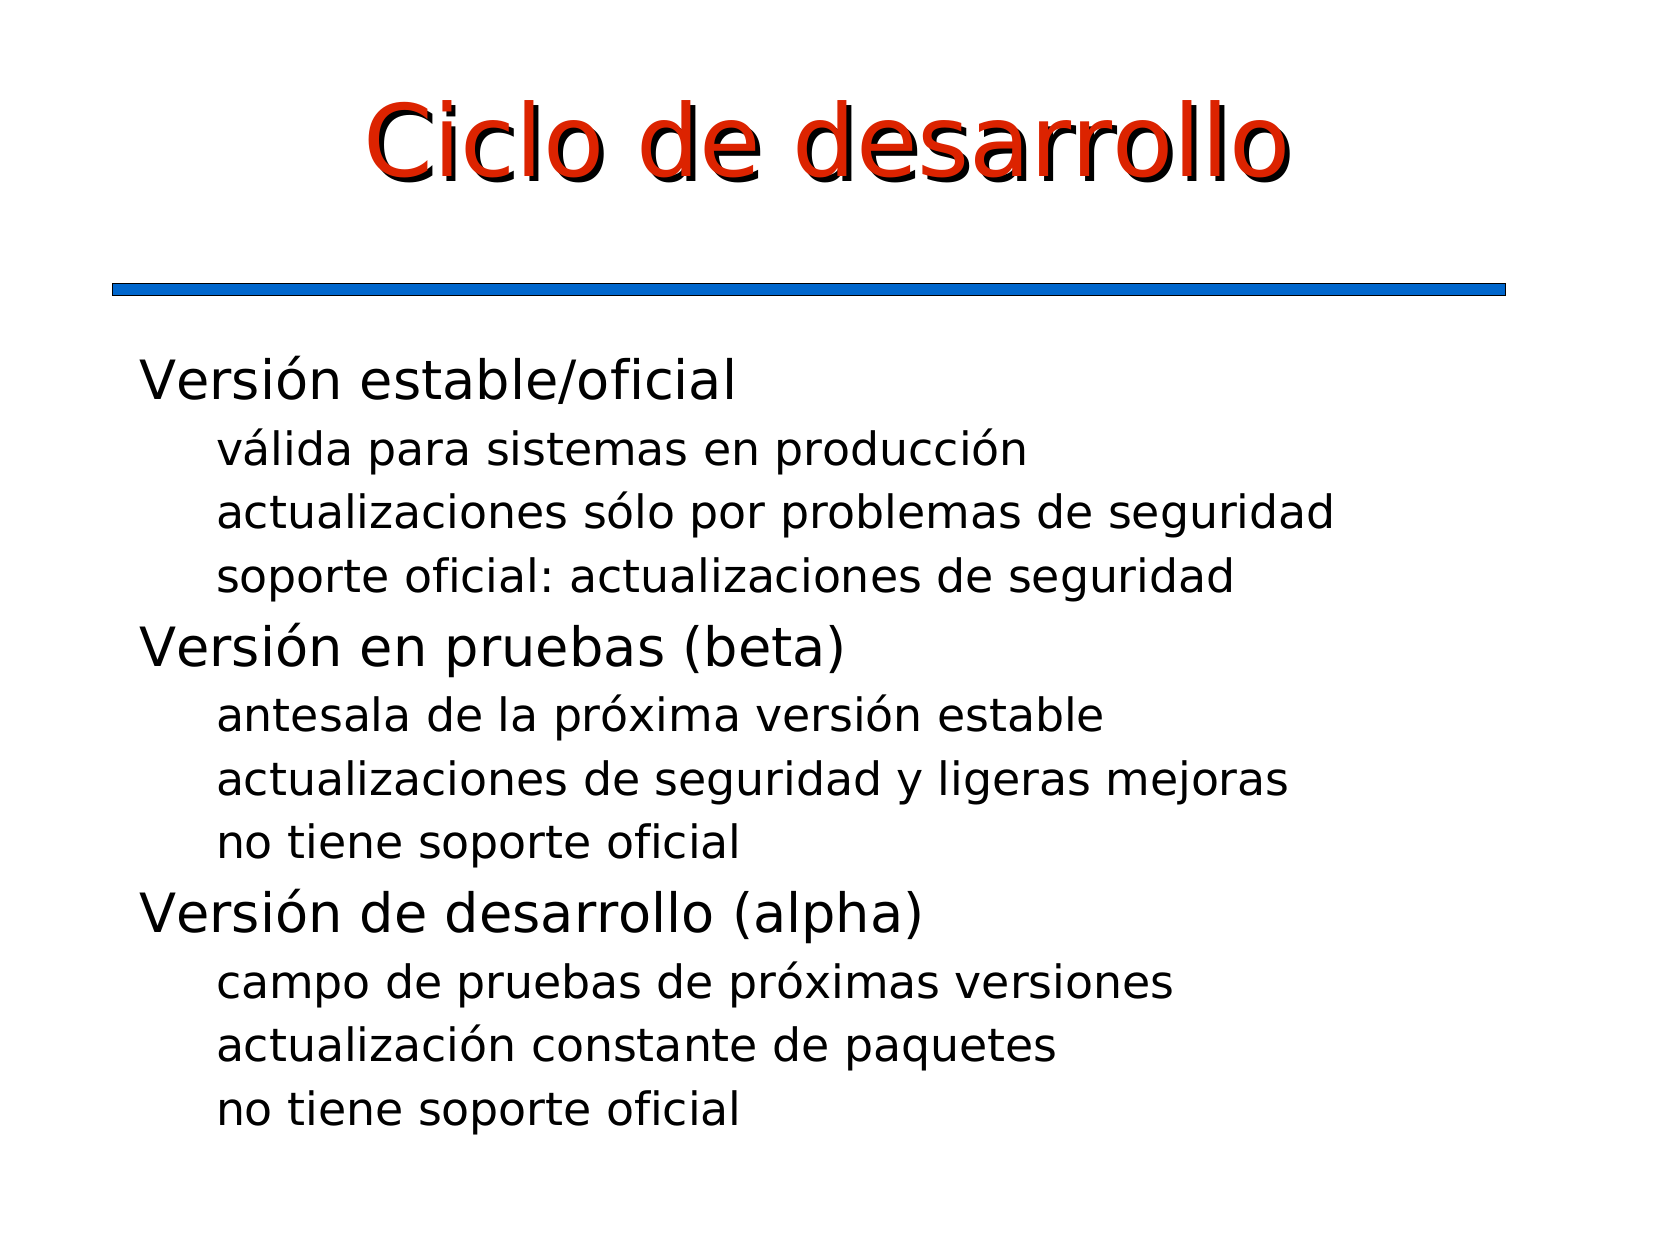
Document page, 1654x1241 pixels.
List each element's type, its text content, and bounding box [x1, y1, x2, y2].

list Versión estable/oficial válida para sistemas en producción actualizaciones sólo por problemas de seguridad soporte oficial: actualizaciones de seguridad Versión en pruebas (beta) antesala de la próxima versión estable actualizaciones de seguridad y ligeras mejoras no tiene soporte oficial Versión de desarrollo (alpha) campo de pruebas de próximas versiones actualización constante de paquetes no tiene soporte oficial [121, 344, 1534, 1241]
title Ciclo de desarrollo [121, 37, 1534, 246]
